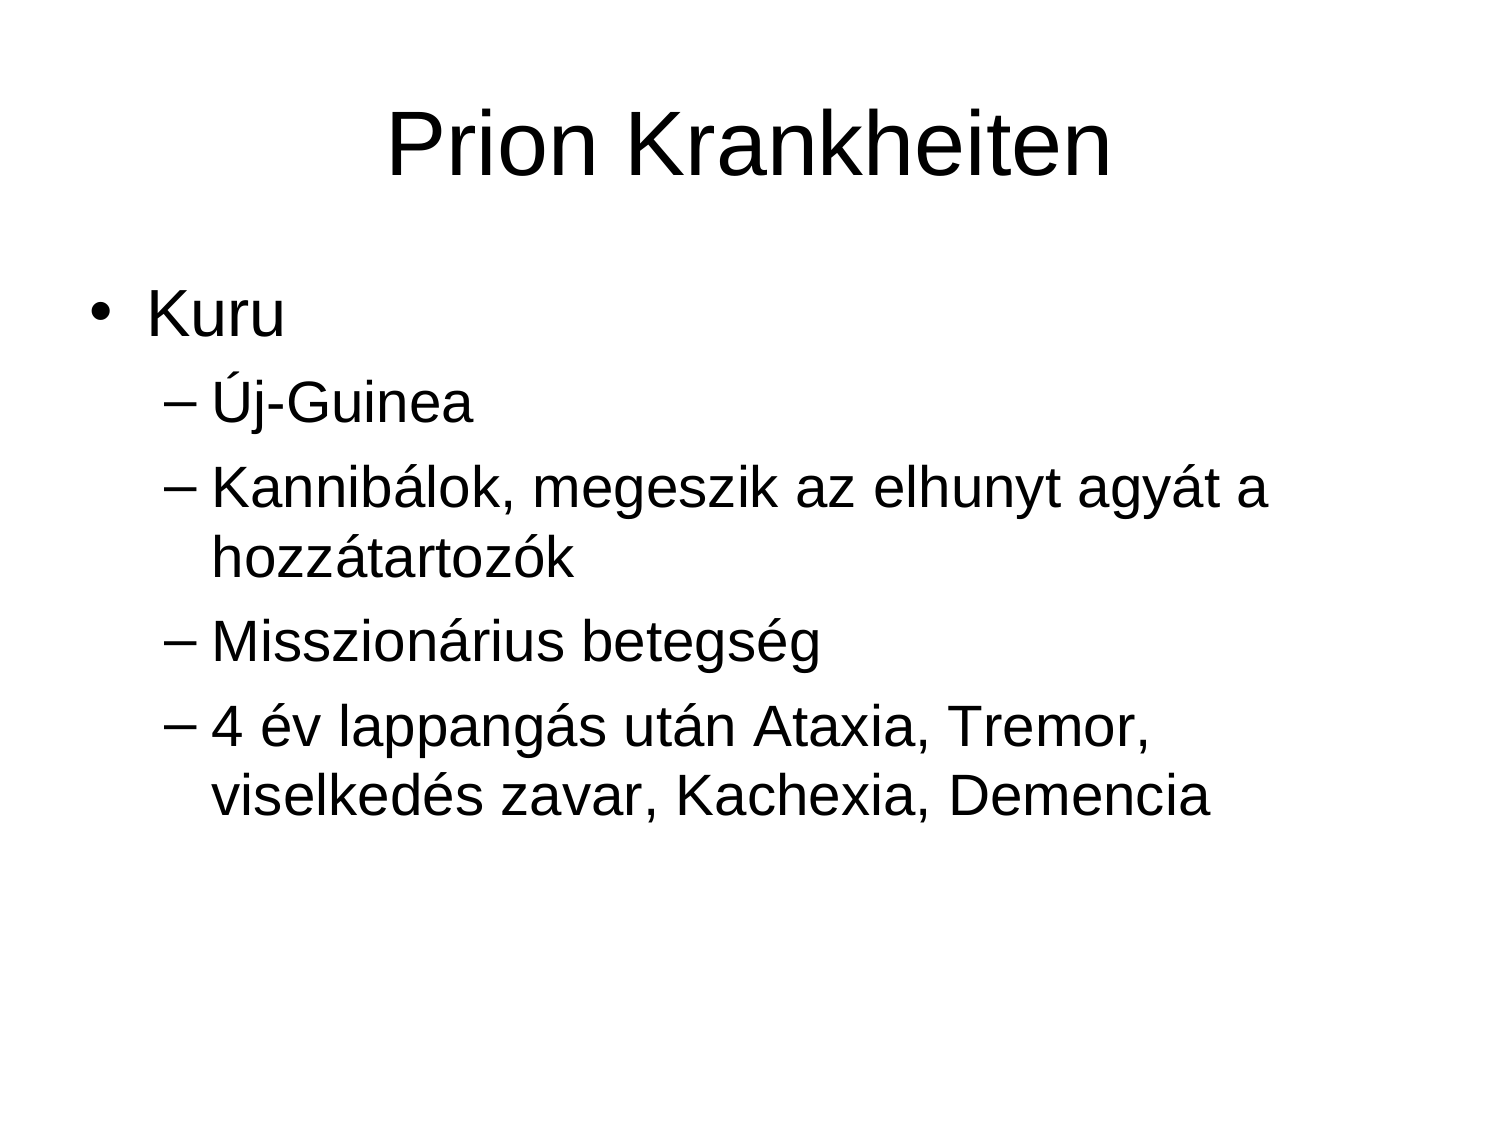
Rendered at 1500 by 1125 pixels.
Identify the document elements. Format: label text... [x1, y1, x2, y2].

title Prion Krankheiten [75, 45, 1426, 233]
list Kuru Új-Guinea Kannibálok, megeszik az elhunyt agyát a hozzátartozók Misszionárius betegség 4 év lappangás után Ataxia, Tremor, viselkedés zavar, Kachexia, Demencia [75, 262, 1426, 1005]
